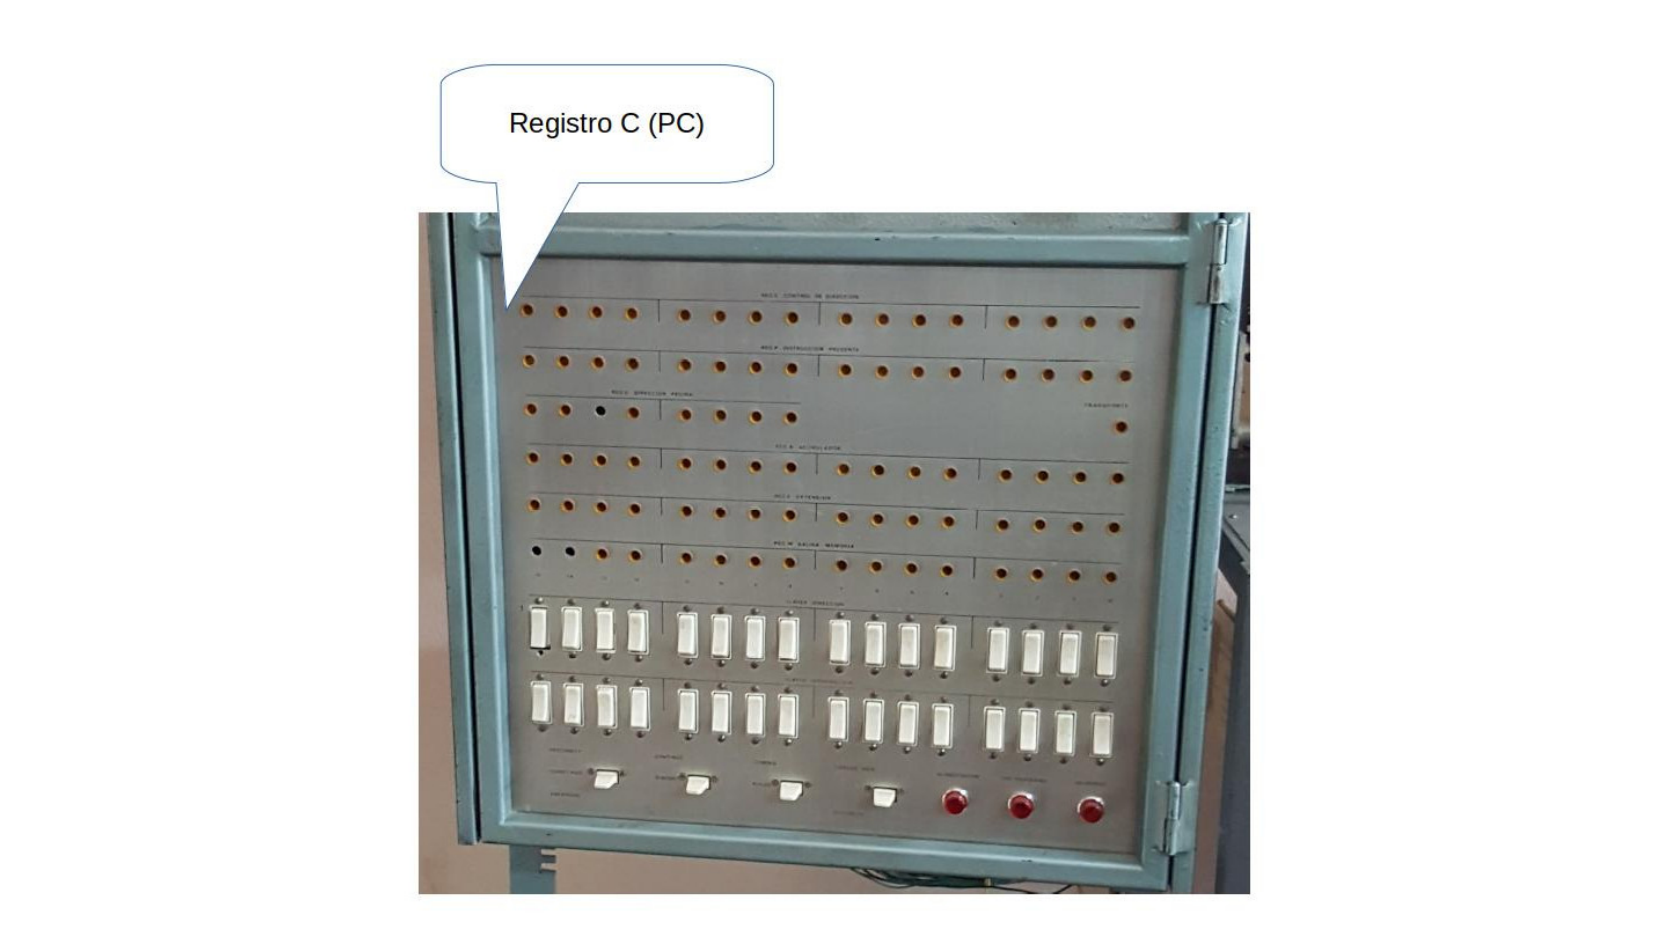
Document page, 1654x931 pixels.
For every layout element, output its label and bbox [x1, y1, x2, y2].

picture [377, 3, 1292, 929]
